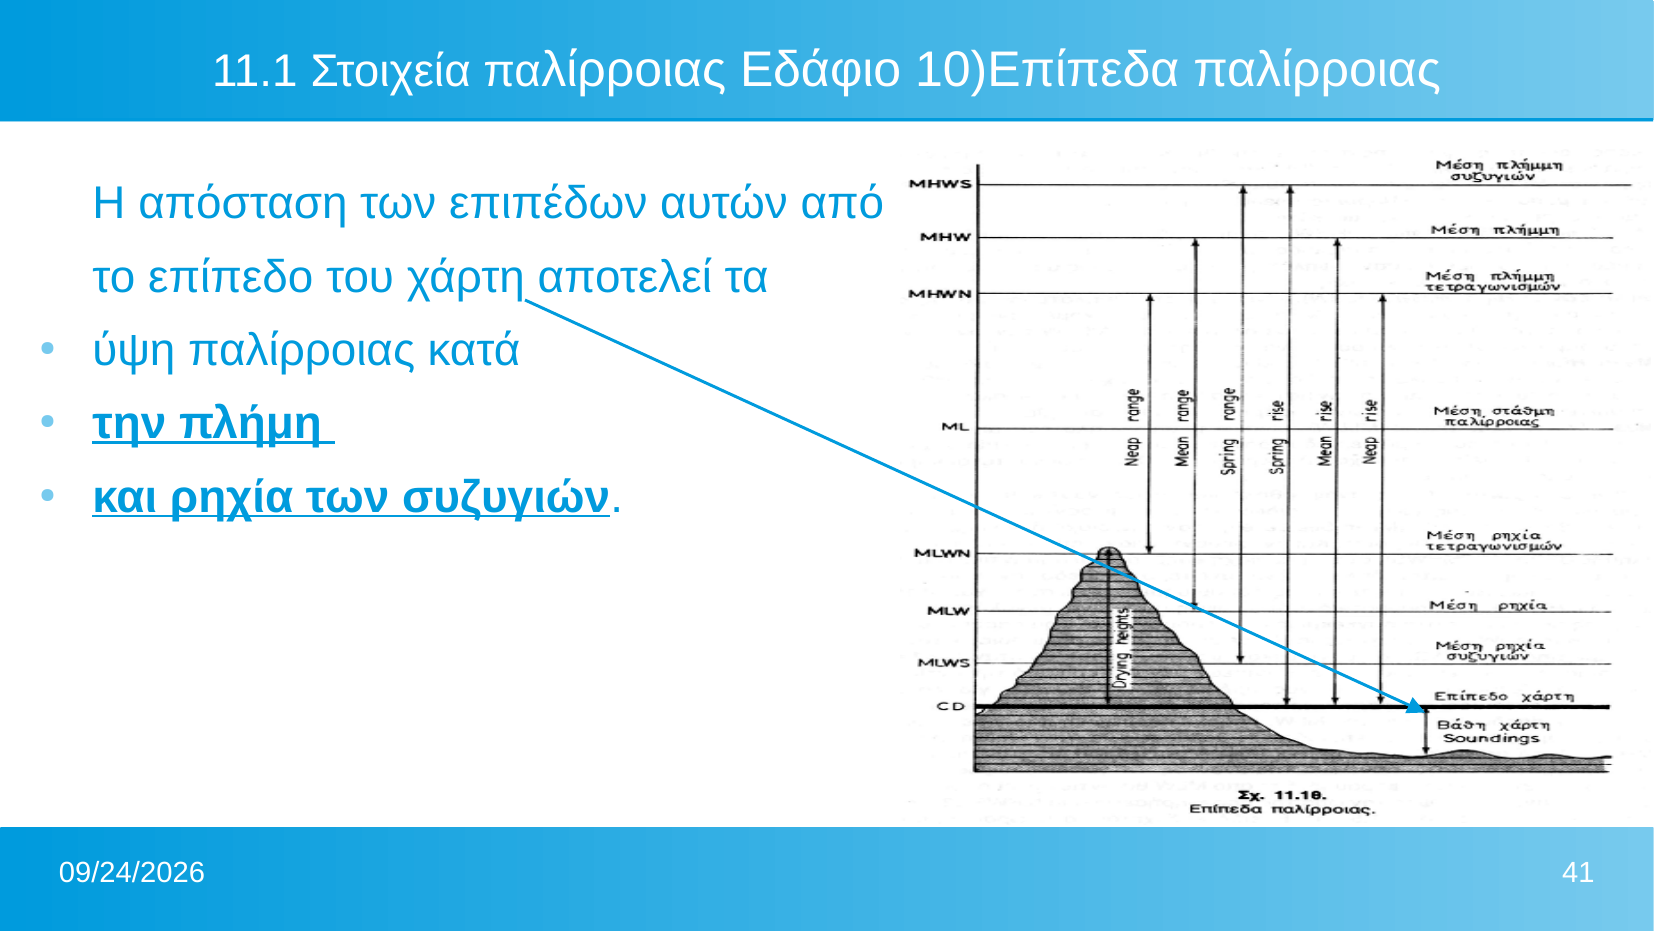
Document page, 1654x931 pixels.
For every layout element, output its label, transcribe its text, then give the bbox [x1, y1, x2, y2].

picture [900, 149, 1651, 826]
list Η απόσταση των επιπέδων αυτών από το επίπεδο του χάρτη αποτελεί τα ύψη παλίρροιας κατά την πλήμη και ρηχία των συζυγιών. [21, 177, 900, 768]
title 11.1 Στοιχεία παλίρροιας Εδάφιο 10)Επίπεδα παλίρροιας [59, 29, 1595, 108]
